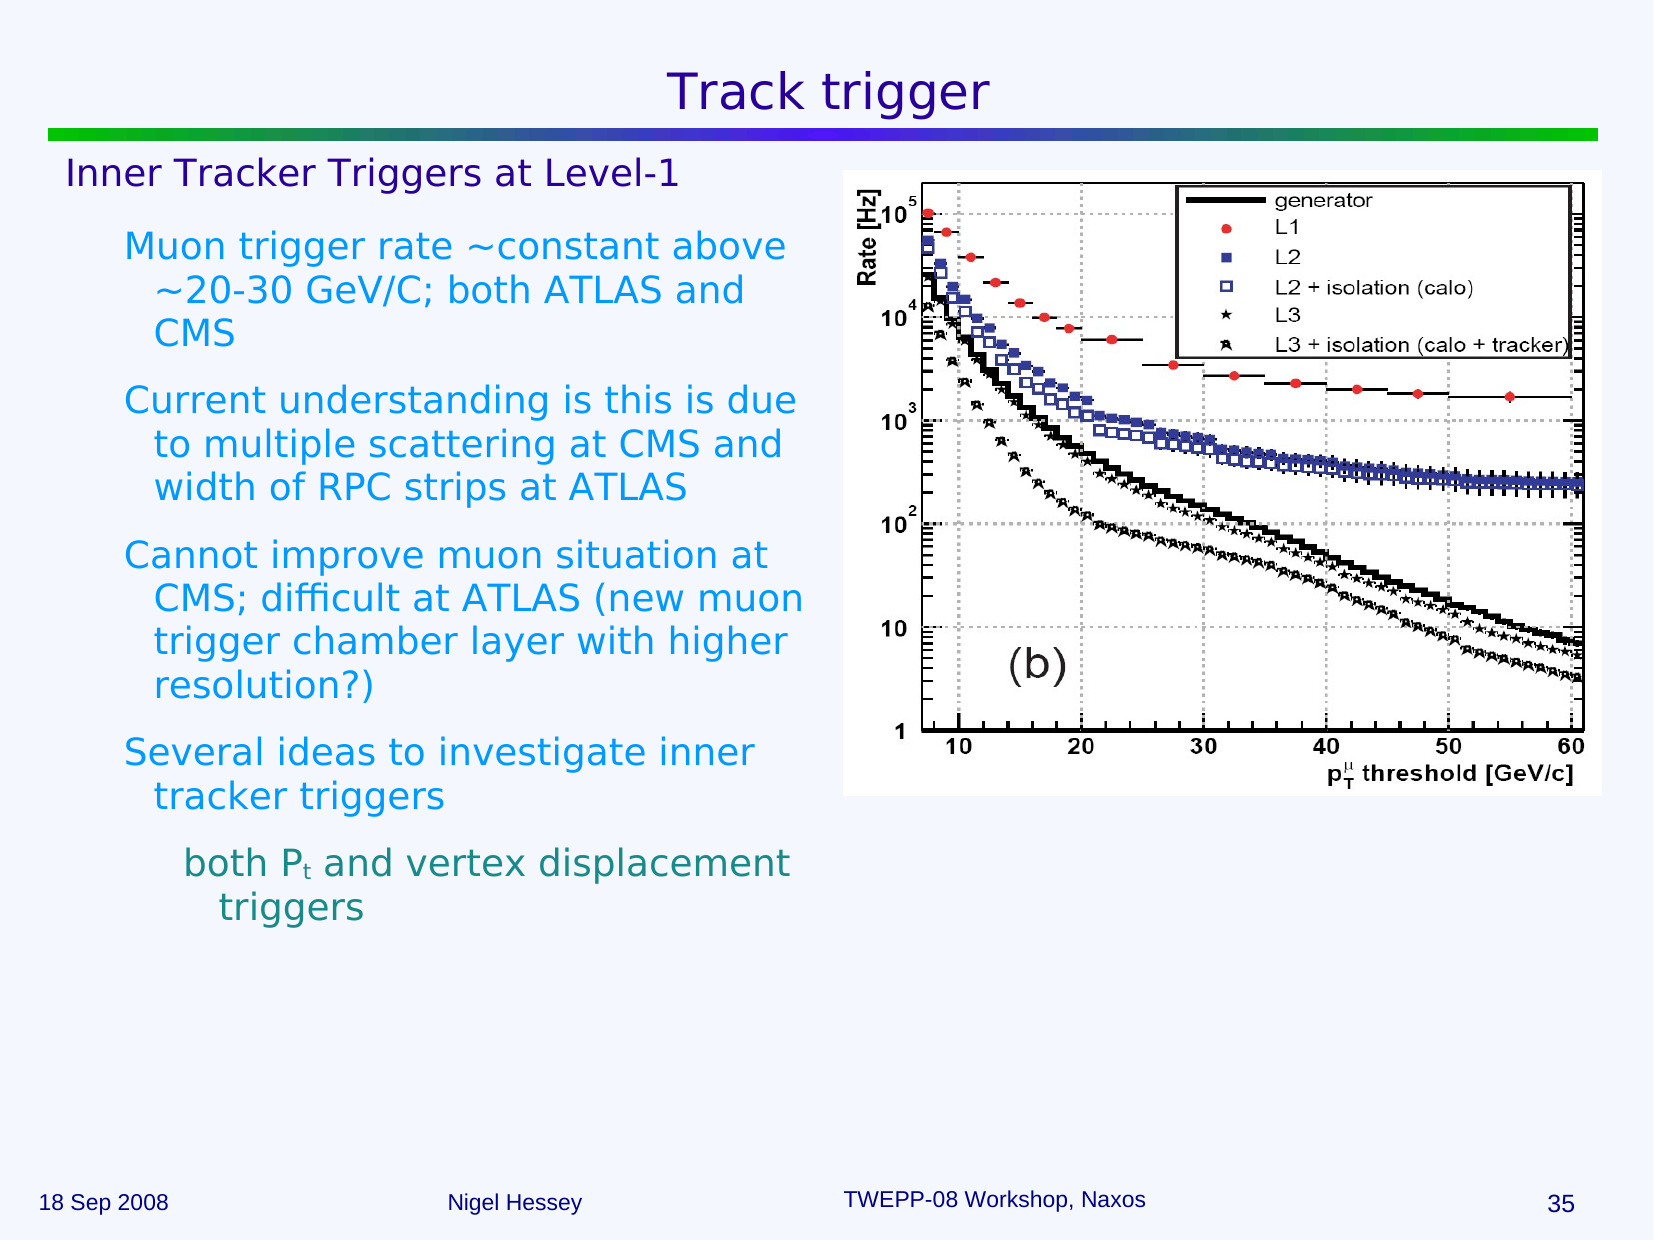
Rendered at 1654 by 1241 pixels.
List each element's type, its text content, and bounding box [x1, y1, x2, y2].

title Track trigger [95, 37, 1563, 146]
picture [843, 170, 1602, 796]
picture [48, 128, 95, 141]
list Inner Tracker Triggers at Level-1 Muon trigger rate ~constant above ~20-30 GeV/C; both ATLAS and CMS Current understanding is this is due to multiple scattering at CMS and width of RPC strips at ATLAS Cannot improve muon situation at CMS; difficult at ATLAS (new muon trigger chamber layer with higher resolution?) Several ideas to investigate inner tracker triggers both Pt and vertex displacement triggers [47, 151, 832, 1104]
picture [1563, 128, 1598, 141]
